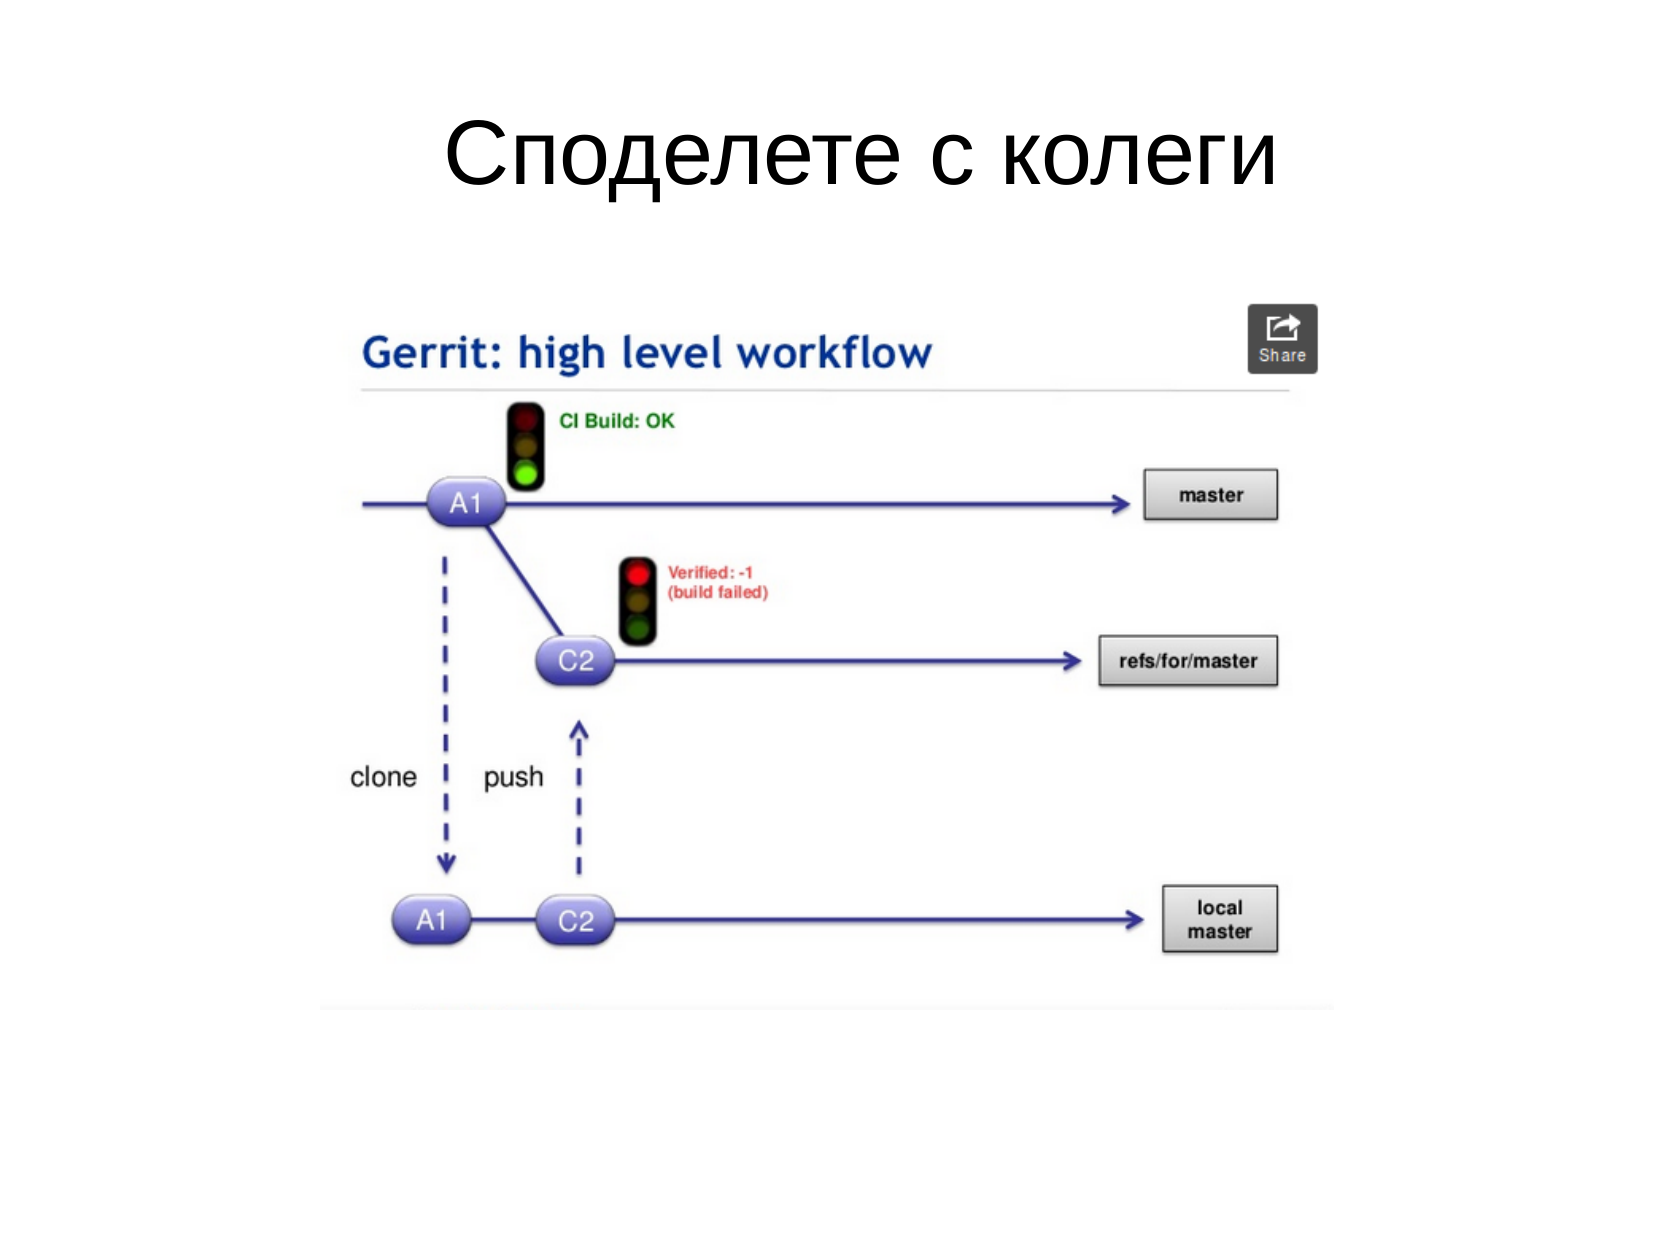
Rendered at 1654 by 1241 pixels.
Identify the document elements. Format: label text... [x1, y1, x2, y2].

picture [320, 290, 1334, 1010]
title Споделете с колеги [82, 49, 1571, 257]
